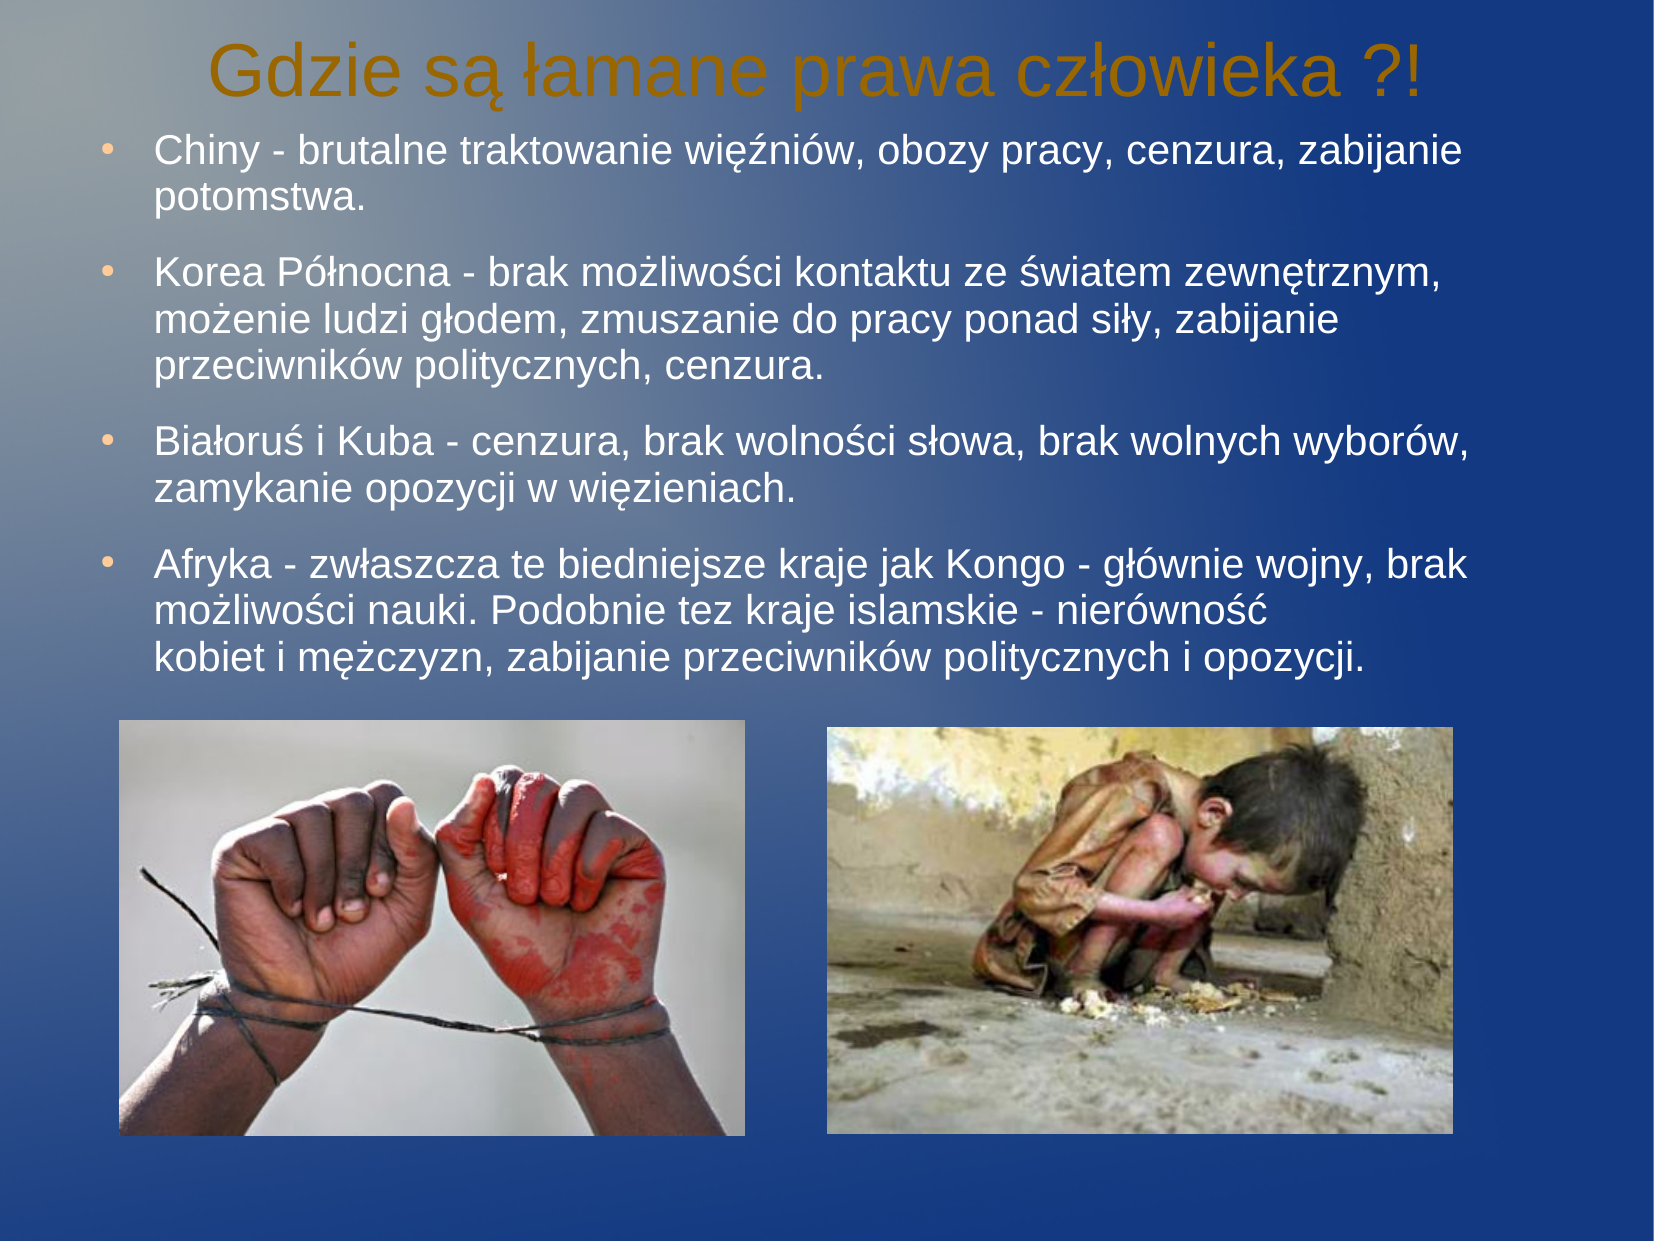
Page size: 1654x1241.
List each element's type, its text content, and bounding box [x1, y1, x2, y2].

title Gdzie są łamane prawa człowieka ?! [82, 0, 1571, 126]
list Chiny - brutalne traktowanie więźniów, obozy pracy, cenzura, zabijanie potomstwa. Korea Północna - brak możliwości kontaktu ze światem zewnętrznym, możenie ludzi głodem, zmuszanie do pracy ponad siły, zabijanie przeciwników politycznych, cenzura. Białoruś i Kuba - cenzura, brak wolności słowa, brak wolnych wyborów, zamykanie opozycji w więzieniach. Afryka - zwłaszcza te biedniejsze kraje jak Kongo - głównie wojny, brak możliwości nauki. Podobnie tez kraje islamskie - nierówność kobiet i mężczyzn, zabijanie przeciwników politycznych i opozycji. [82, 126, 1571, 898]
picture [0, 0, 1654, 1241]
